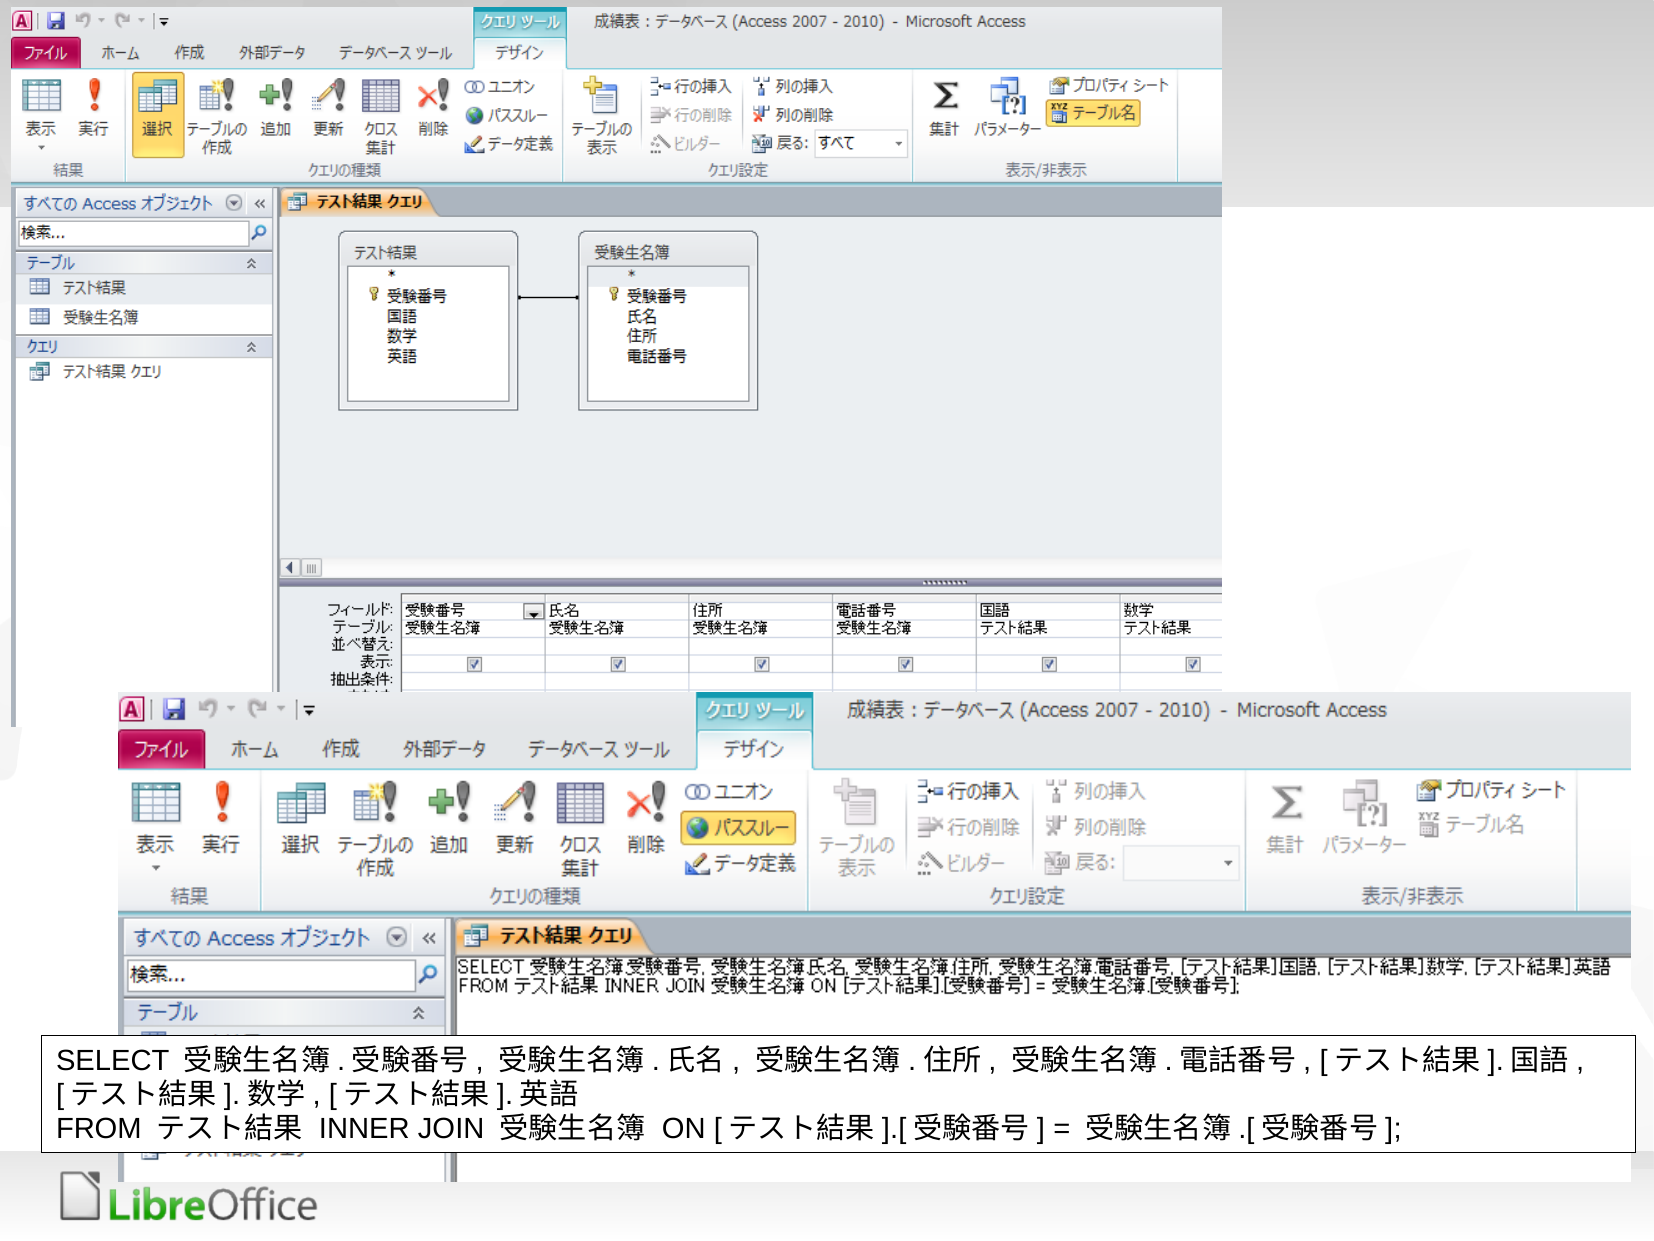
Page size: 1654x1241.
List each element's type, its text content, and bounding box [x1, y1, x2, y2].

picture [0, 0, 1654, 1240]
text_box SELECT 受験生名簿.受験番号, 受験生名簿.氏名, 受験生名簿.住所, 受験生名簿.電話番号, [テスト結果].国語, [テスト結果].数学, [テスト結果].英語 FROM テスト結果 INNER JOIN 受験生名簿 ON [テスト結果].[受験番号] = 受験生名簿.[受験番号]; [41, 1035, 1636, 1153]
